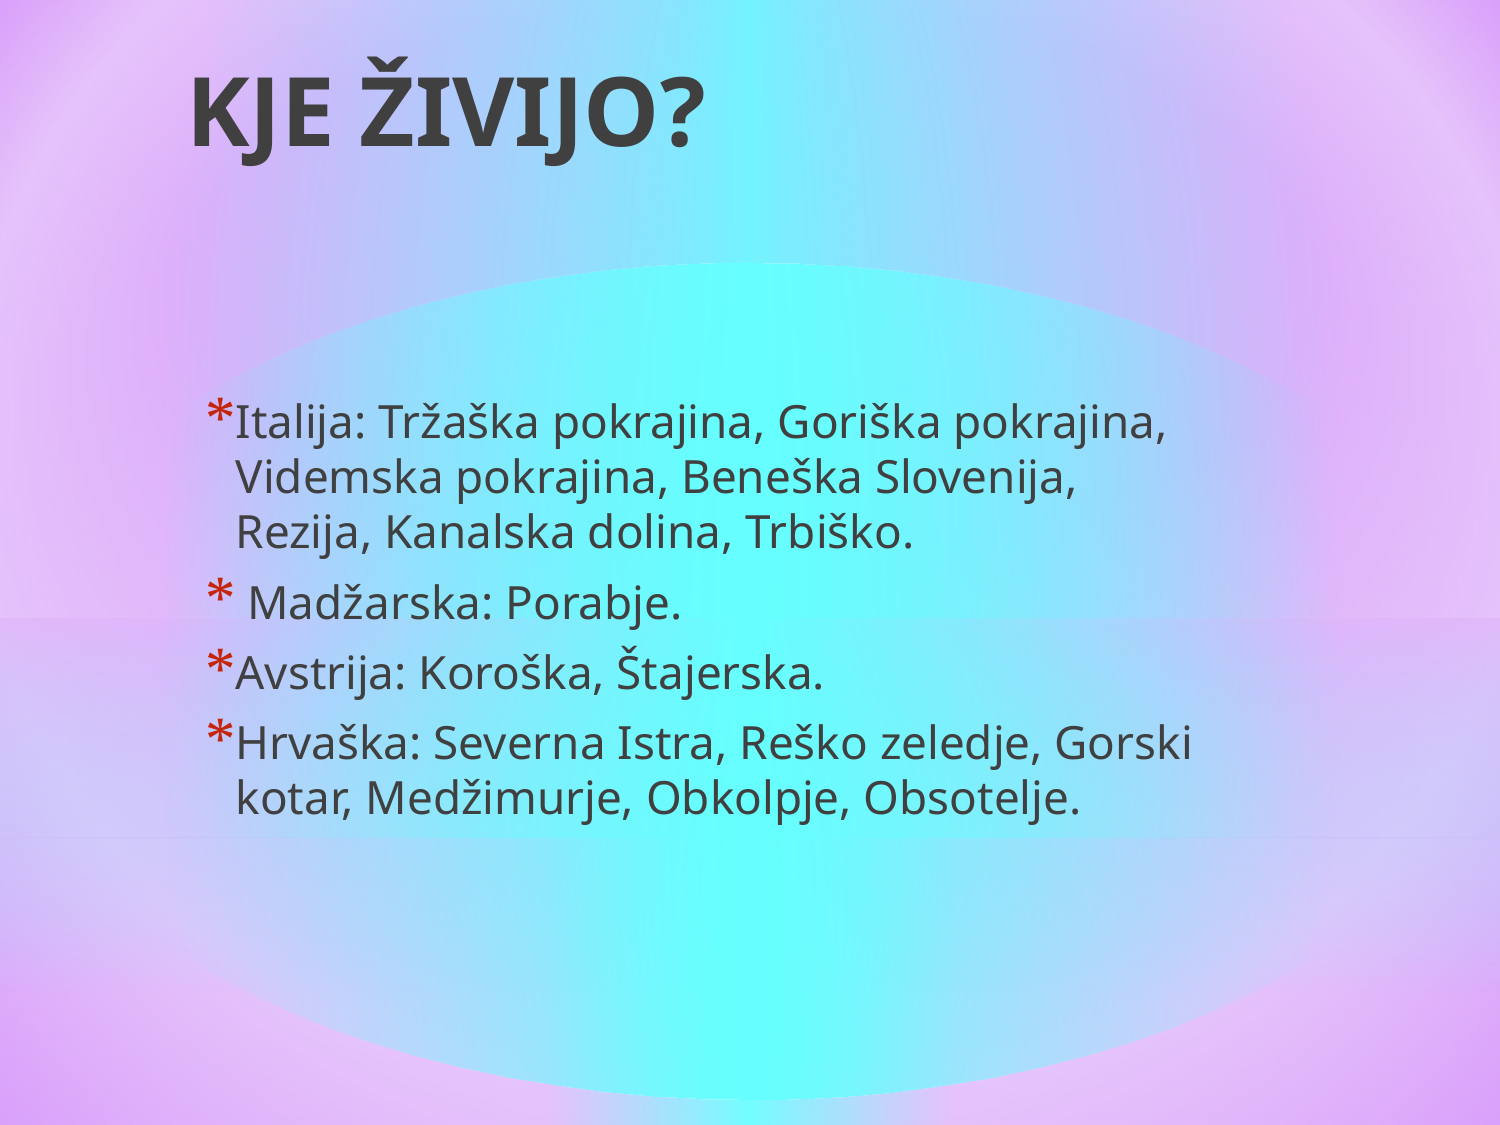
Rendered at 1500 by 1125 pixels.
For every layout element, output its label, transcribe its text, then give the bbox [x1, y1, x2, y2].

title KJE ŽIVIJO? [171, 42, 1240, 231]
list Italija: Tržaška pokrajina, Goriška pokrajina, Videmska pokrajina, Beneška Slovenija, Rezija, Kanalska dolina, Trbiško. Madžarska: Porabje. Avstrija: Koroška, Štajerska. Hrvaška: Severna Istra, Reško zeledje, Gorski kotar, Medžimurje, Obkolpje, Obsotelje. [183, 385, 1234, 956]
